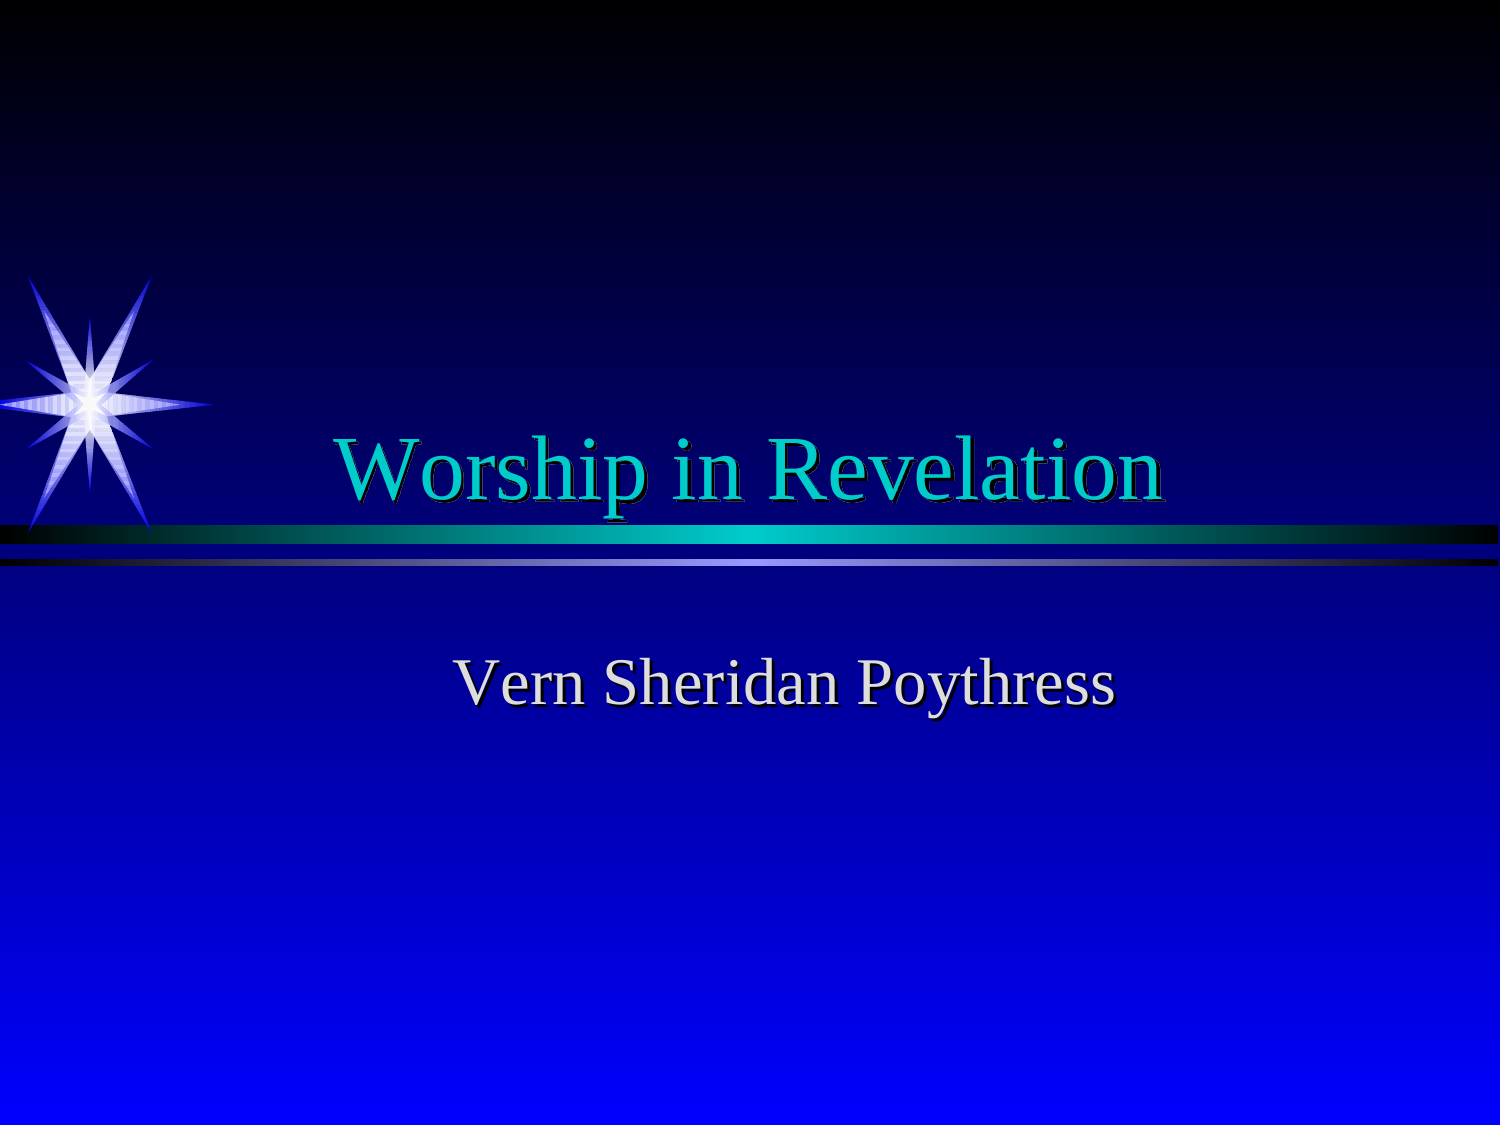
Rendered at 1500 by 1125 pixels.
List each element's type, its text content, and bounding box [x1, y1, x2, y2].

title Worship in Revelation [77, 374, 1420, 563]
subtitle Vern Sheridan Poythress [232, 637, 1338, 926]
